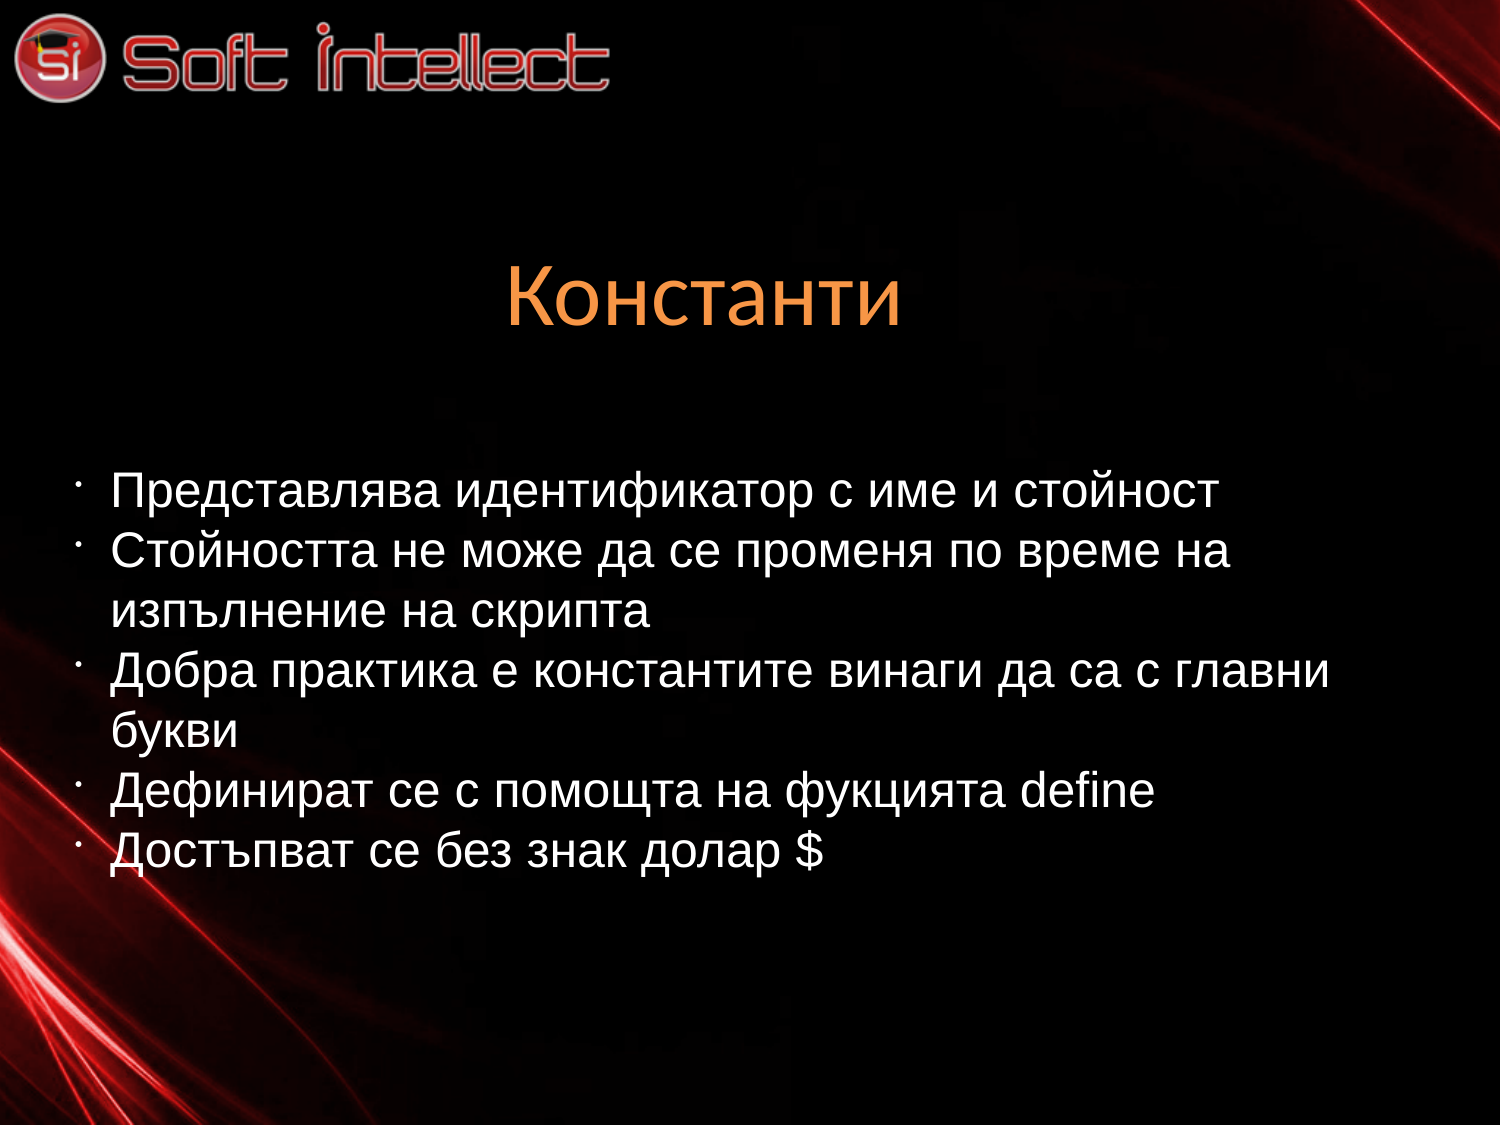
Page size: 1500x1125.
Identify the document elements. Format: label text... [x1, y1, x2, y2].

picture [0, 0, 1500, 1125]
text_box Константи [30, 194, 1380, 382]
text_box Представлява идентификатор с име и стойност Стойността не може да се променя по време на изпълнение на скрипта Добра практика е константите винаги да са с главни букви Дефинират се с помощта на фукцията define Достъпват се без знак долар $ [59, 449, 1410, 780]
